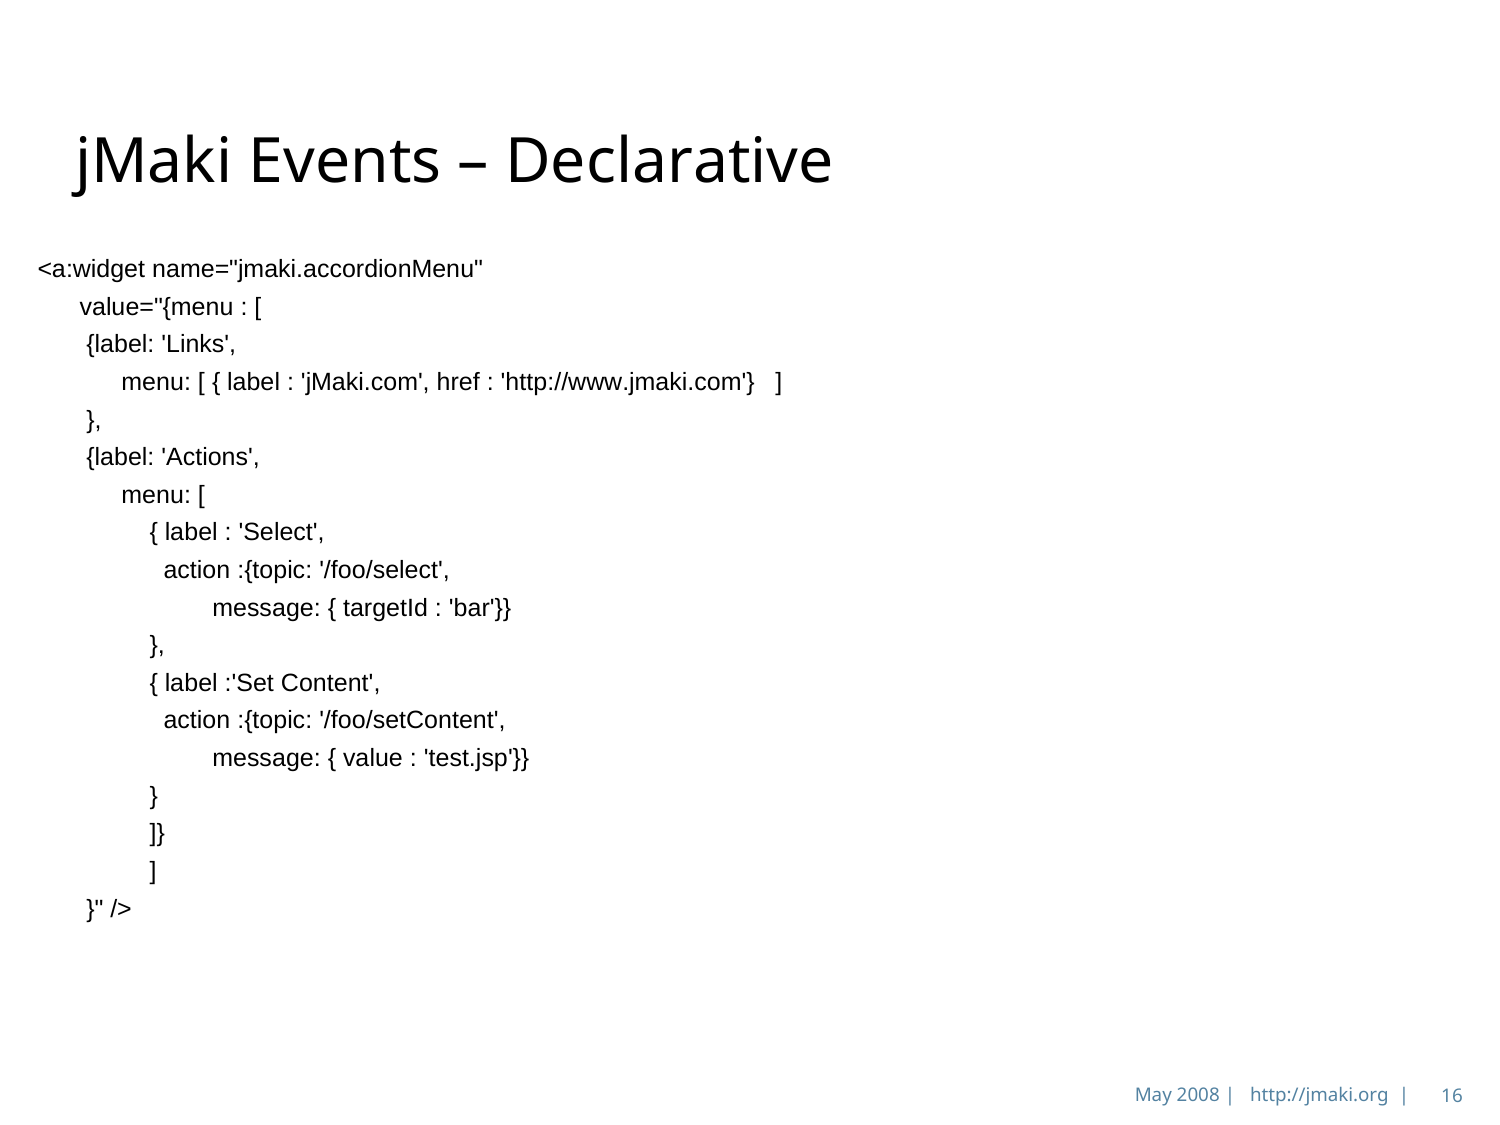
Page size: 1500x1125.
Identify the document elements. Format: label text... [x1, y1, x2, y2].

title jMaki Events – Declarative [75, 124, 1426, 288]
list <a:widget name="jmaki.accordionMenu" value="{menu : [ {label: 'Links', menu: [ { label : 'jMaki.com', href : 'http://www.jmaki.com'} ] }, {label: 'Actions', menu: [ { label : 'Select', action :{topic: '/foo/select', message: { targetId : 'bar'}} }, { label :'Set Content', action :{topic: '/foo/setContent', message: { value : 'test.jsp'}} } ]} ] }" /> [37, 257, 1388, 976]
